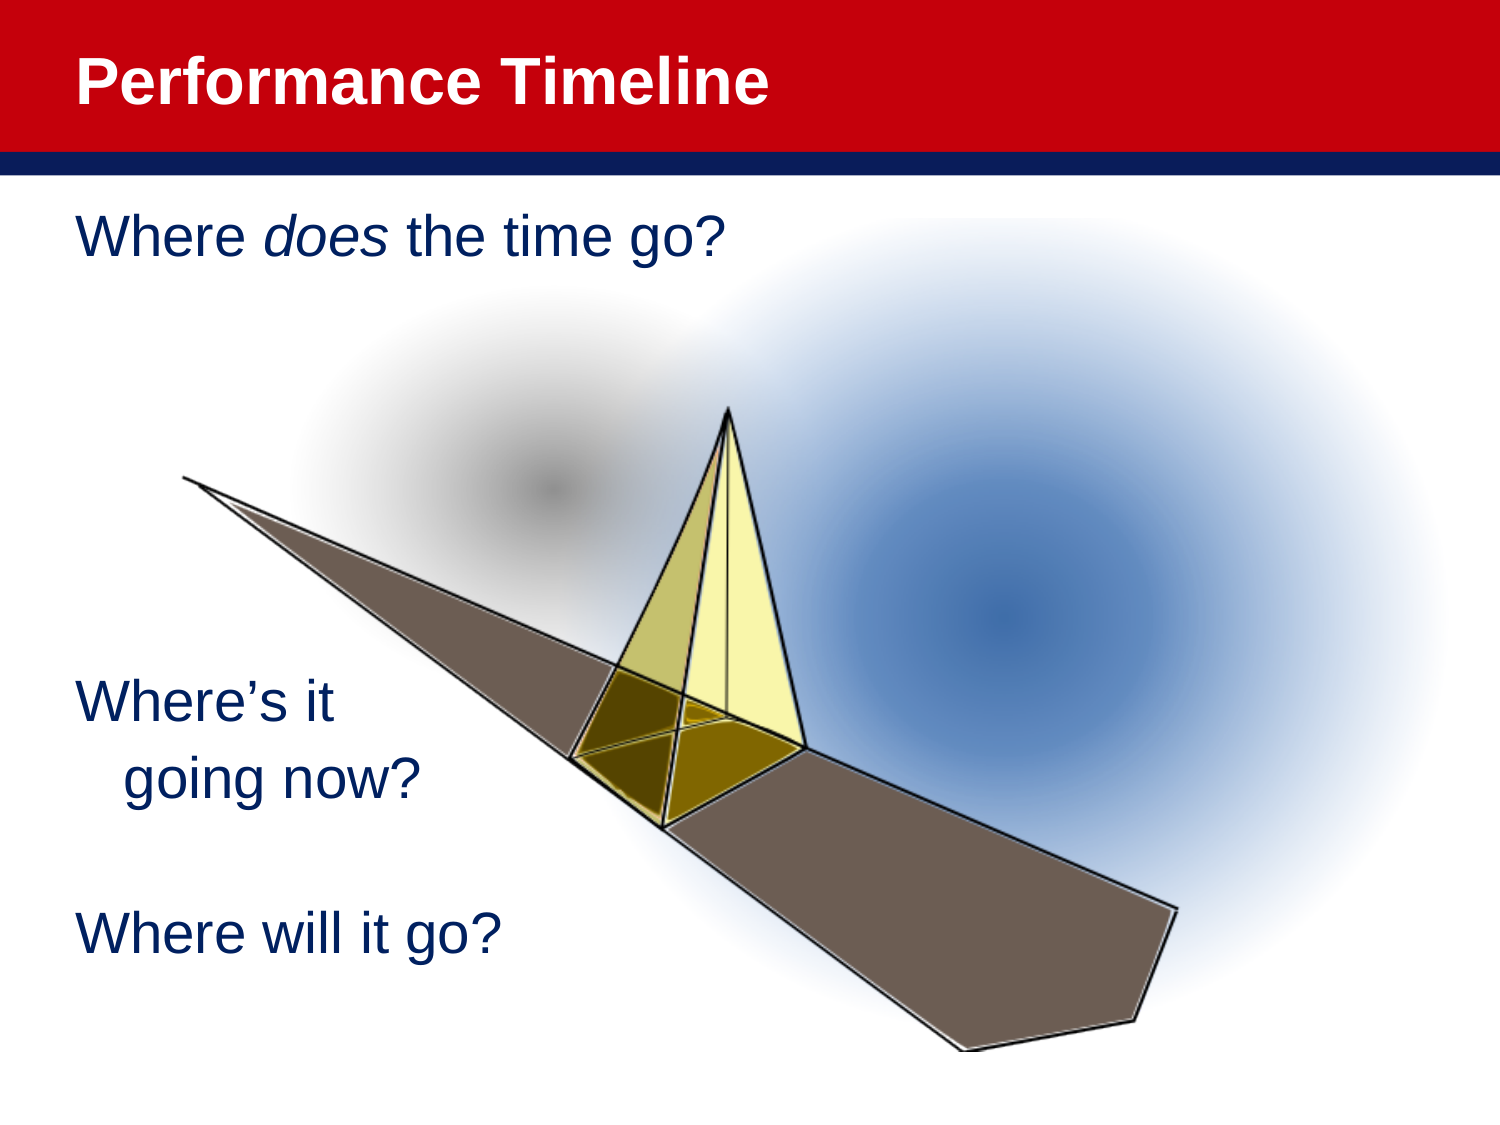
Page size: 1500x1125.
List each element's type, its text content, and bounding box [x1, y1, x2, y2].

title Performance Timeline [75, 5, 1424, 158]
picture [165, 218, 1499, 1052]
list Where does the time go? Where’s it going now? Where will it go? [75, 203, 1424, 1043]
